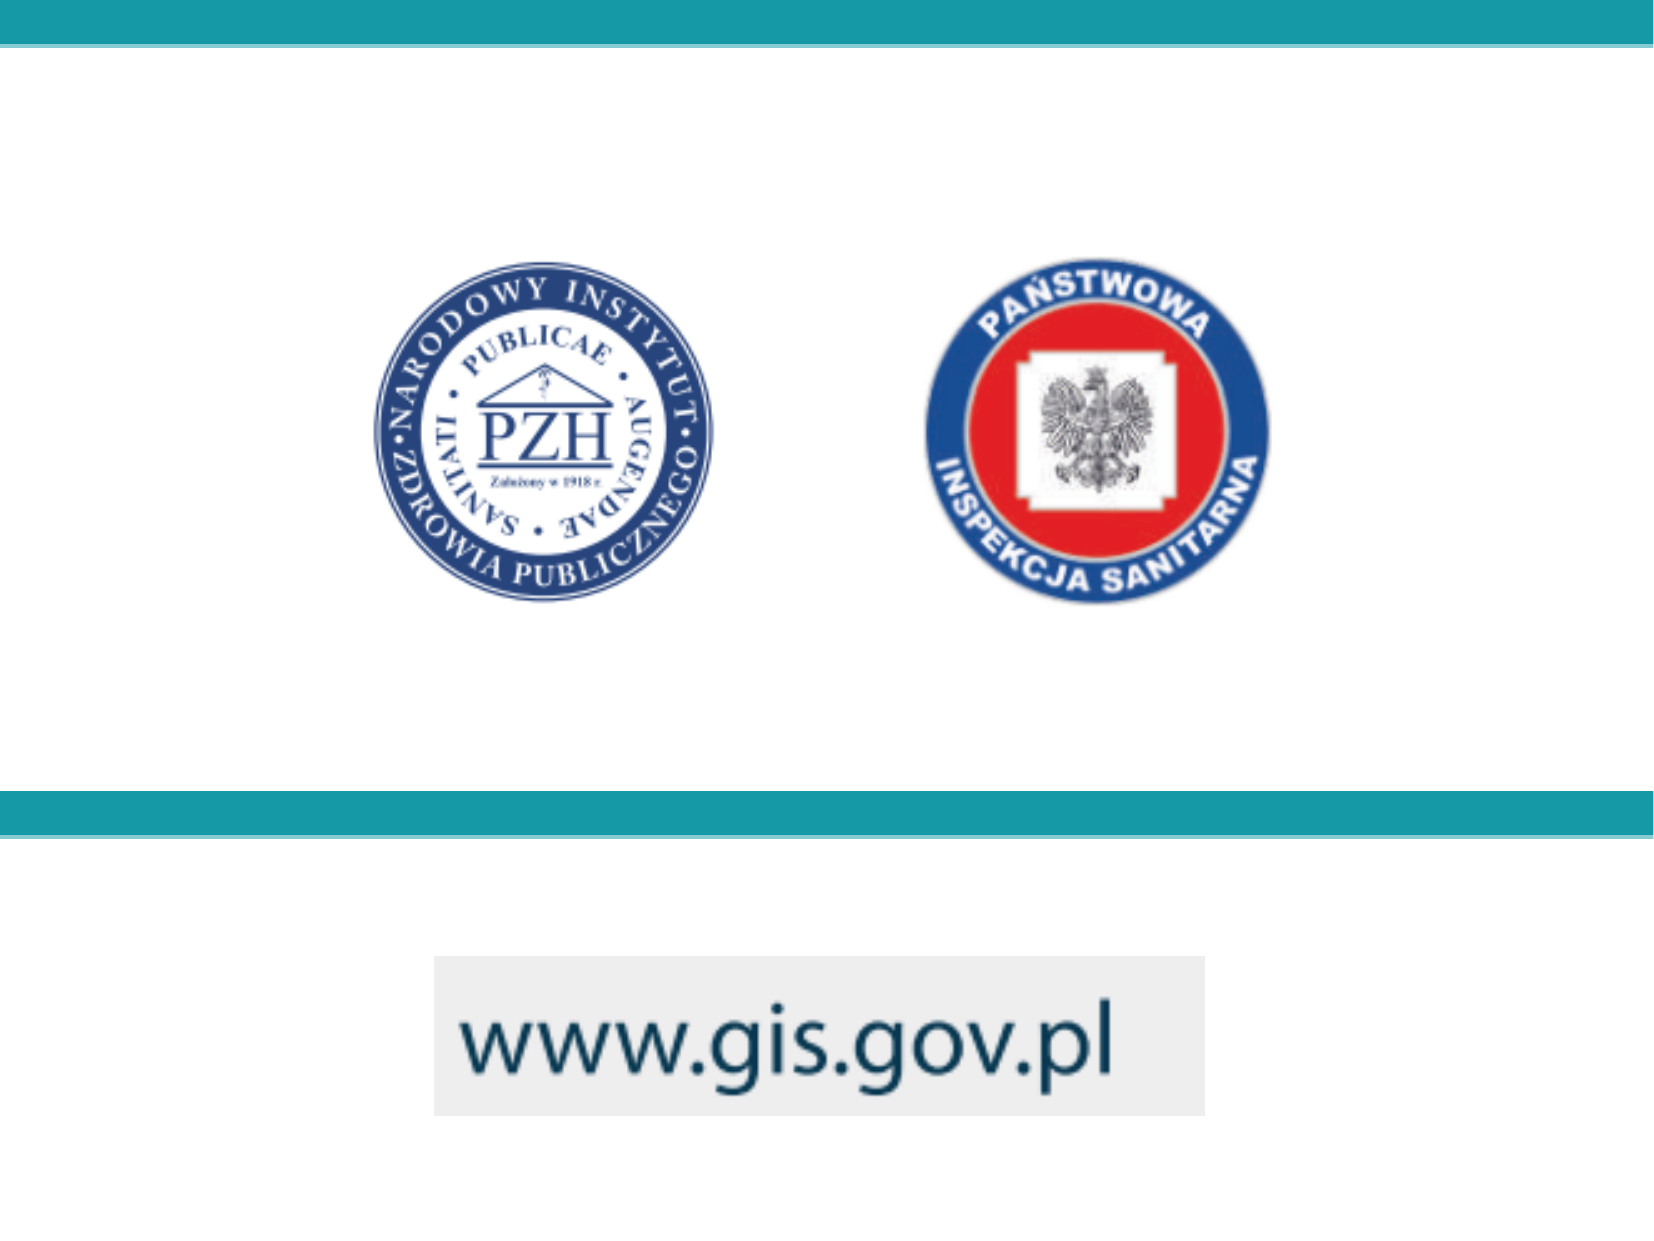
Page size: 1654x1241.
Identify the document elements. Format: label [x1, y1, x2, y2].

picture [347, 223, 1347, 674]
picture [0, 791, 1654, 839]
picture [0, 0, 1654, 48]
picture [434, 956, 1205, 1116]
